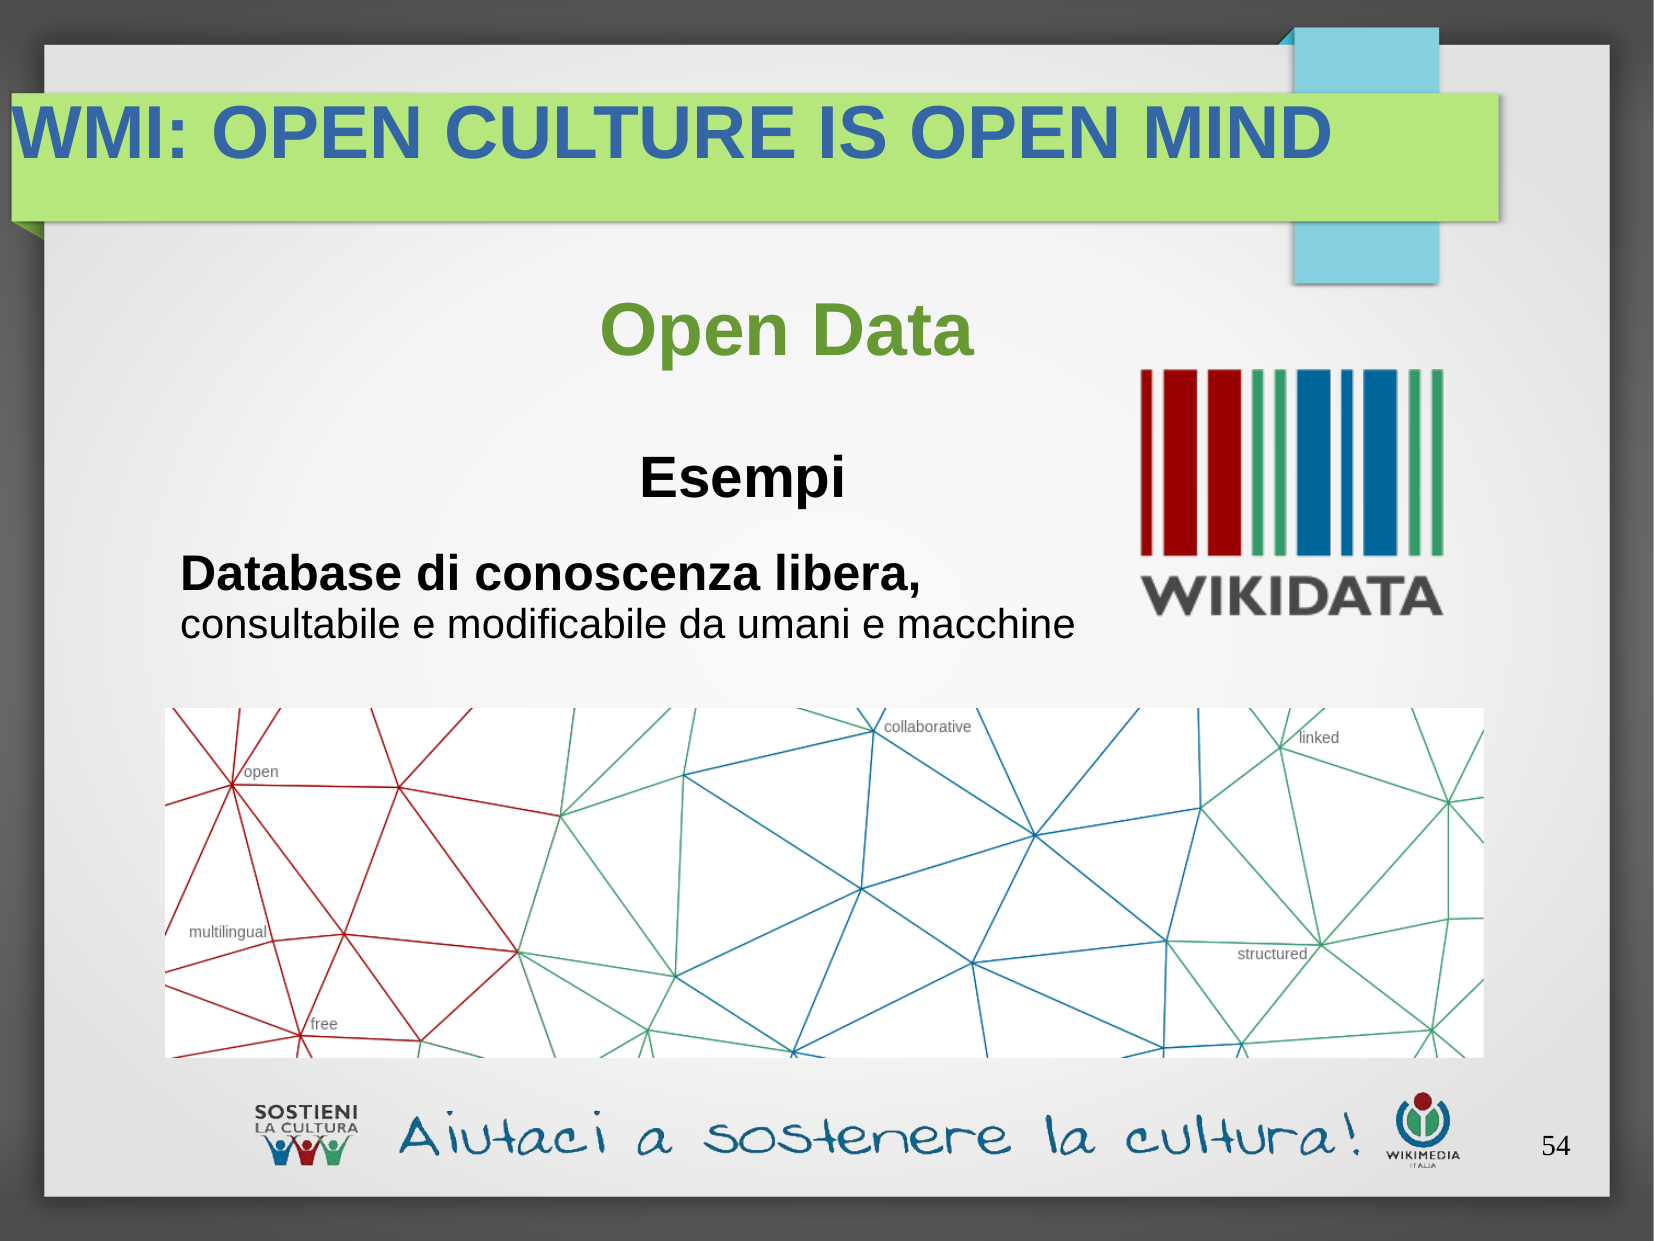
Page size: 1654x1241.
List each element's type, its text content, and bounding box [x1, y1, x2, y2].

text_box Database di conoscenza libera, consultabile e modificabile da umani e macchine [165, 537, 1098, 656]
title WMI: OPEN CULTURE IS OPEN MIND [11, 17, 1642, 249]
text_box Open Data [340, 280, 1234, 380]
picture [0, 0, 1654, 1241]
subtitle [94, 614, 1607, 1123]
text_box Esempi [624, 437, 922, 532]
